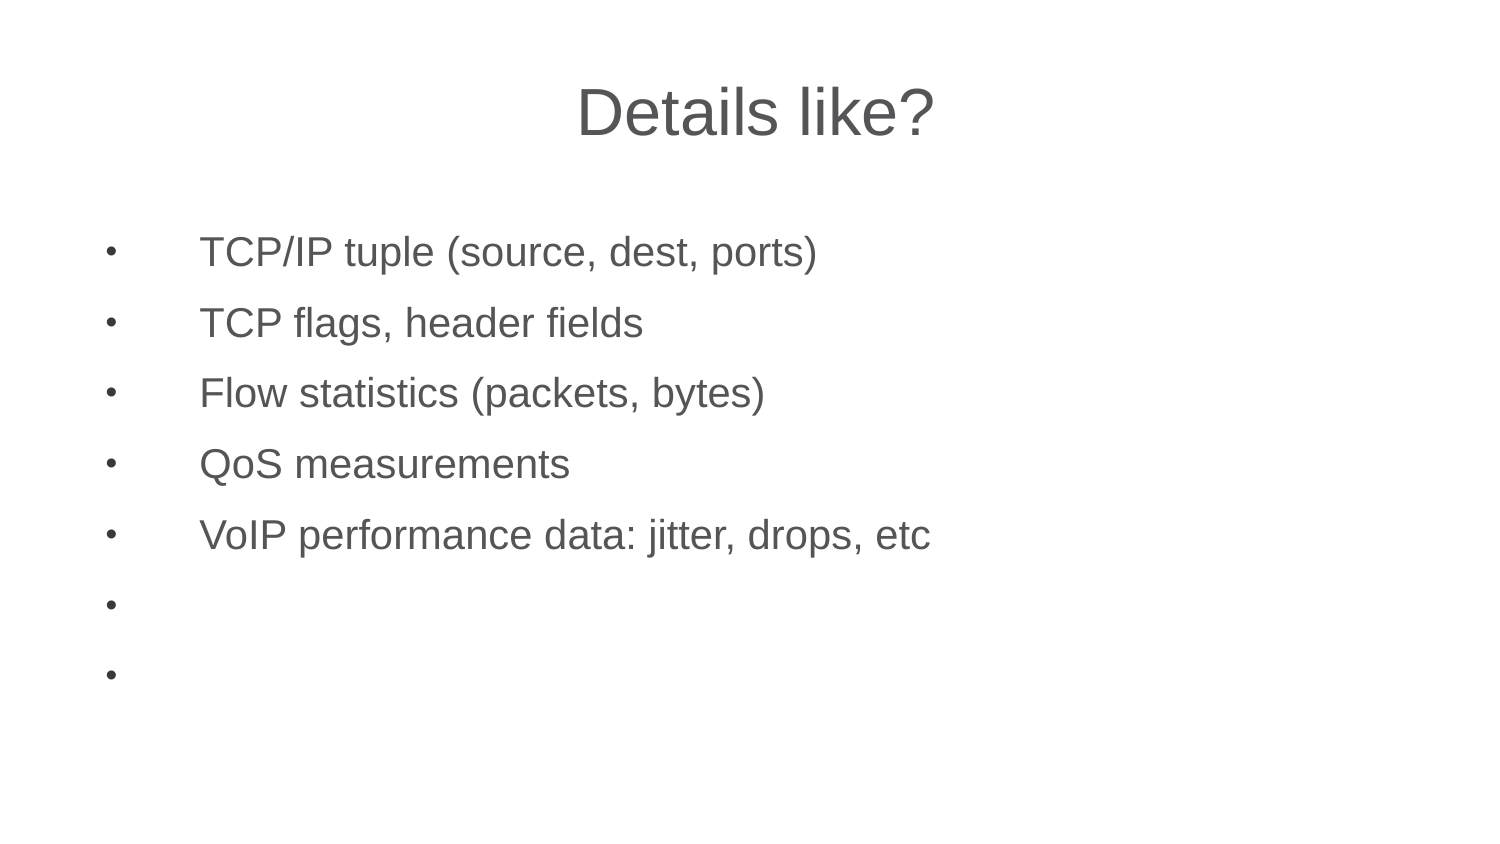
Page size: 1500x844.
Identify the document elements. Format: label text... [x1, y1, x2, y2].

list TCP/IP tuple (source, dest, ports) TCP flags, header fields Flow statistics (packets, bytes) QoS measurements VoIP performance data: jitter, drops, etc [71, 221, 1441, 741]
title Details like? [71, 55, 1441, 177]
